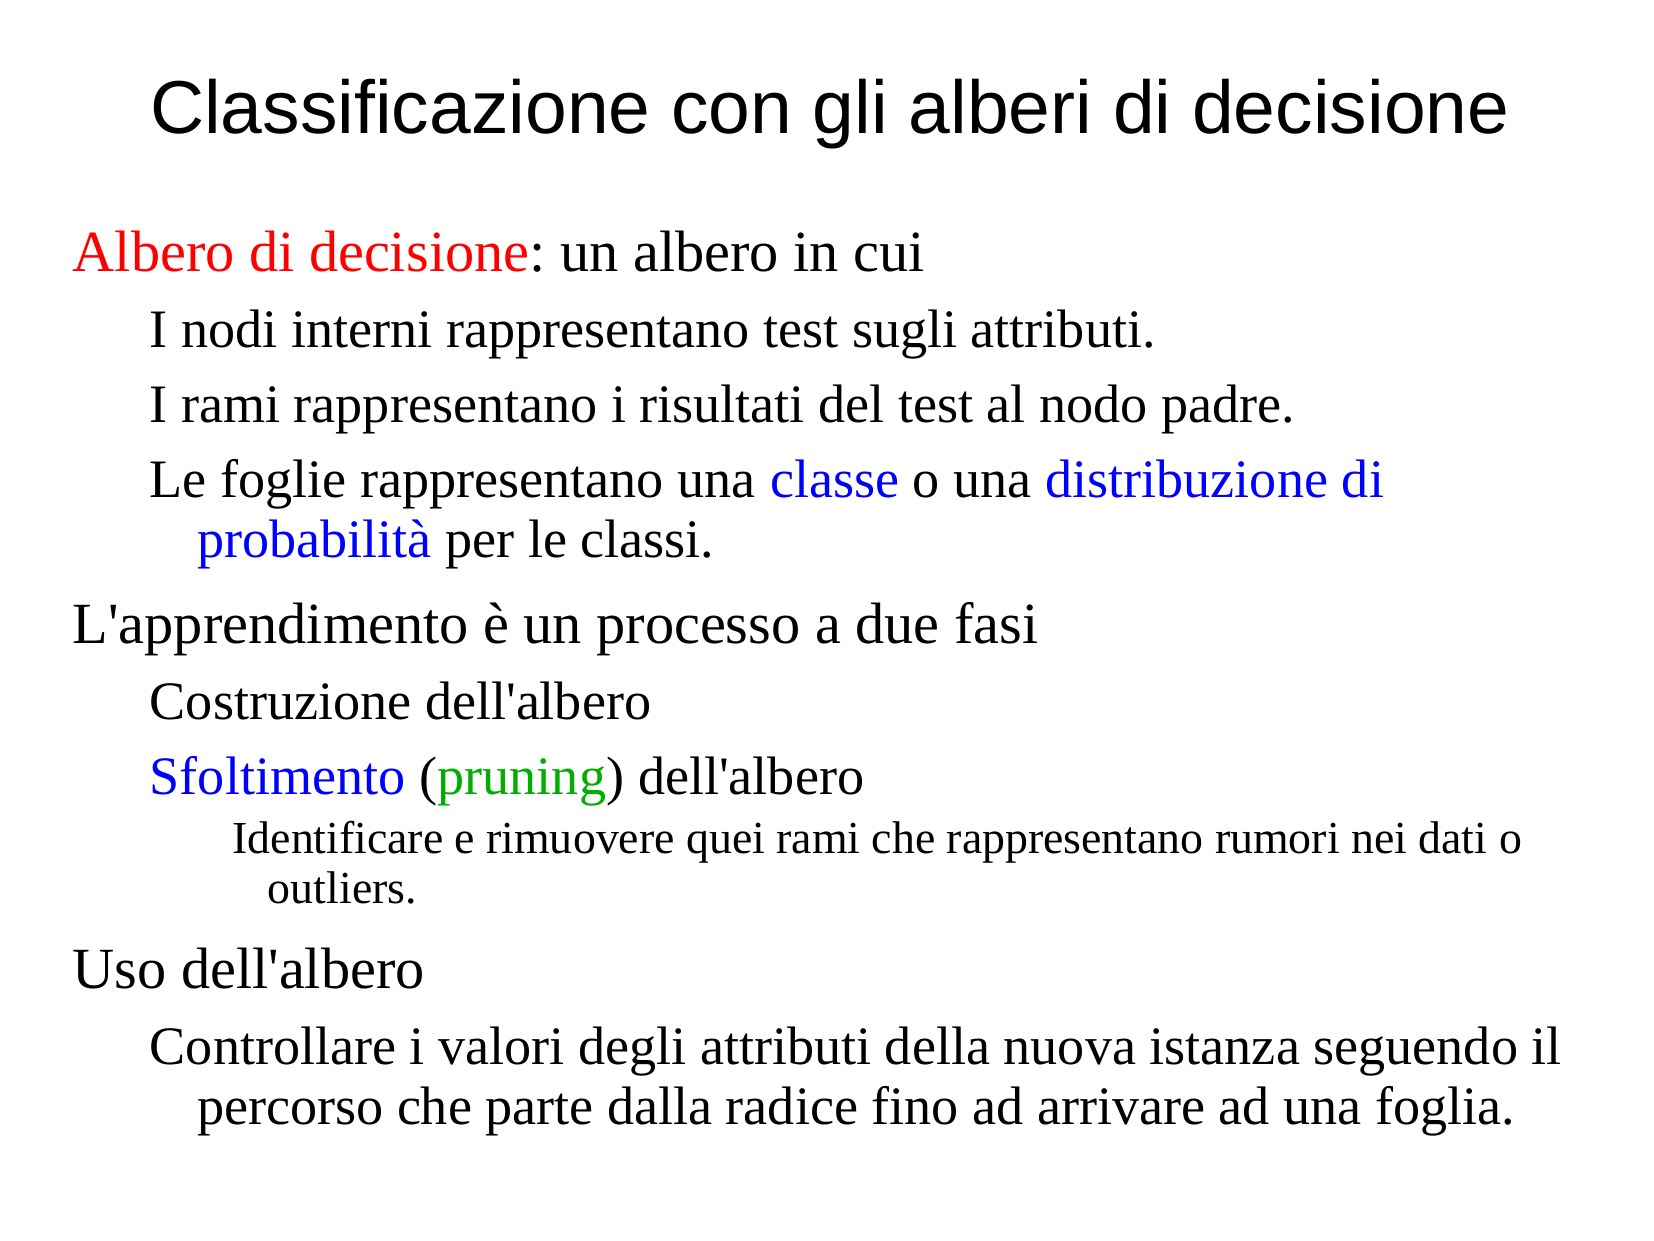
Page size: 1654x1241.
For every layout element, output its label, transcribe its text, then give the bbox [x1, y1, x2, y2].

title Classificazione con gli alberi di decisione [52, 42, 1608, 173]
list Albero di decisione: un albero in cui I nodi interni rappresentano test sugli attributi. I rami rappresentano i risultati del test al nodo padre. Le foglie rappresentano una classe o una distribuzione di probabilità per le classi. L'apprendimento è un processo a due fasi Costruzione dell'albero Sfoltimento (pruning) dell'albero Identificare e rimuovere quei rami che rappresentano rumori nei dati o outliers. Uso dell'albero Controllare i valori degli attributi della nuova istanza seguendo il percorso che parte dalla radice fino ad arrivare ad una foglia. [55, 219, 1605, 1179]
